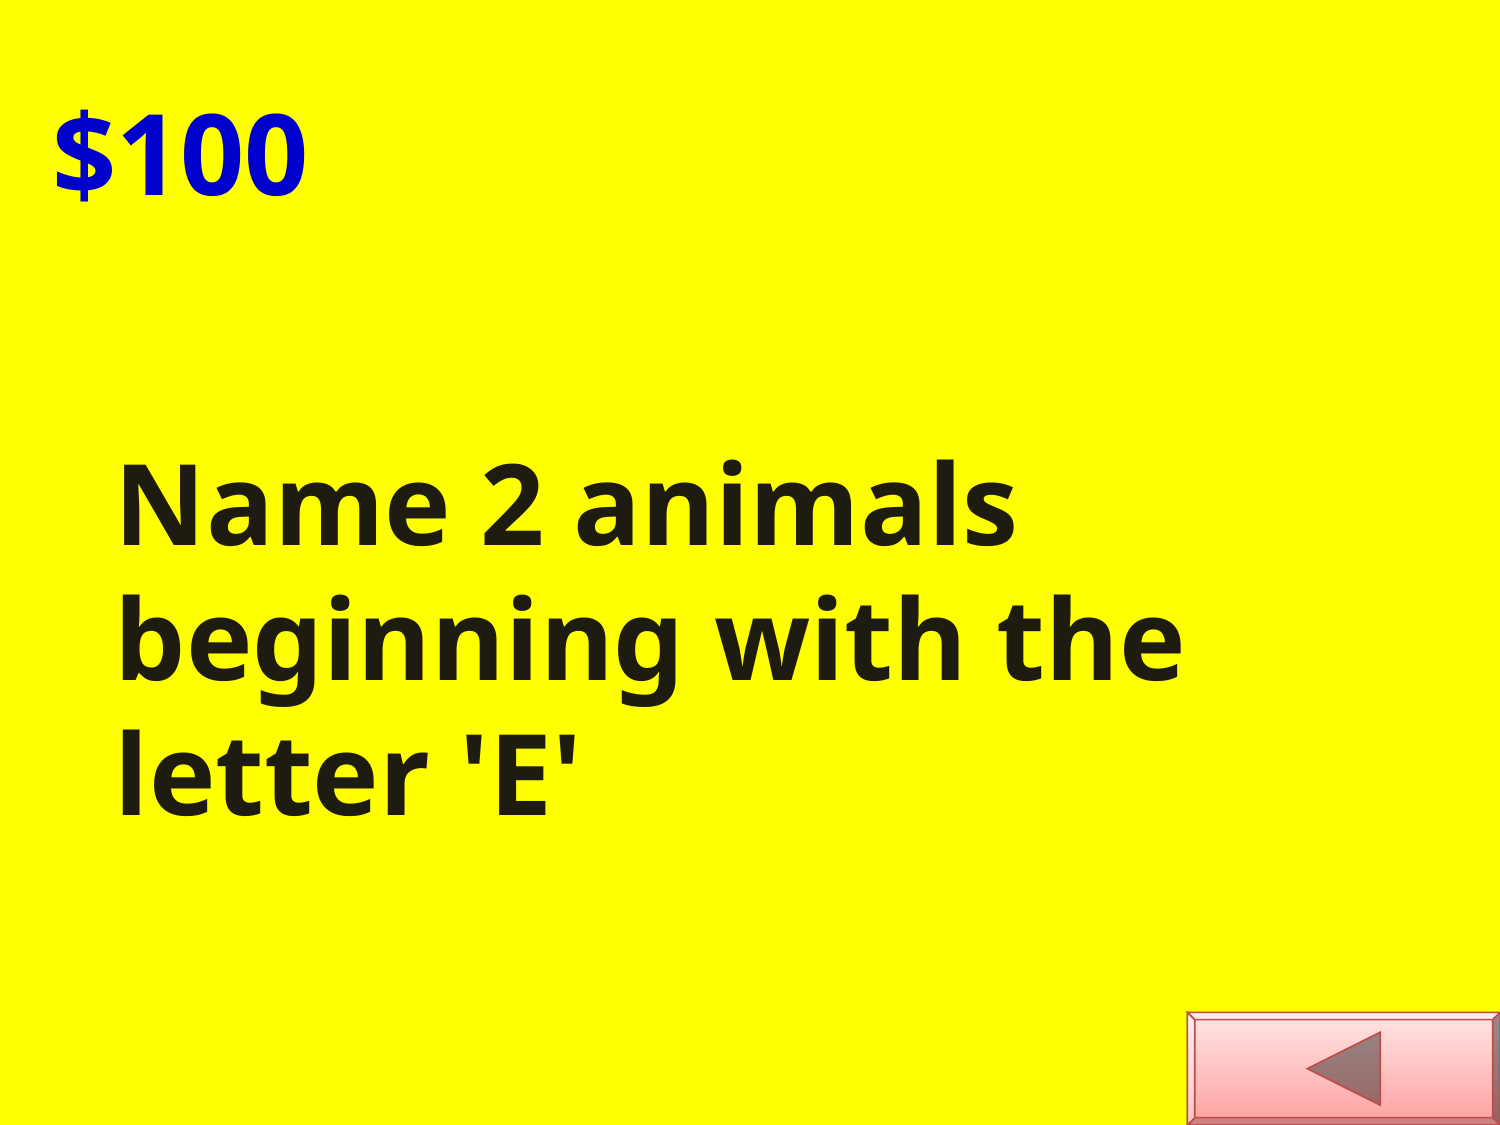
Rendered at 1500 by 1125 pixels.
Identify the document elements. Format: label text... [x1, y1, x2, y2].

text_box $100 [37, 74, 1463, 226]
text_box Name 2 animals beginning with the letter 'E' [99, 424, 1500, 846]
text_box [1189, 1012, 1500, 1125]
